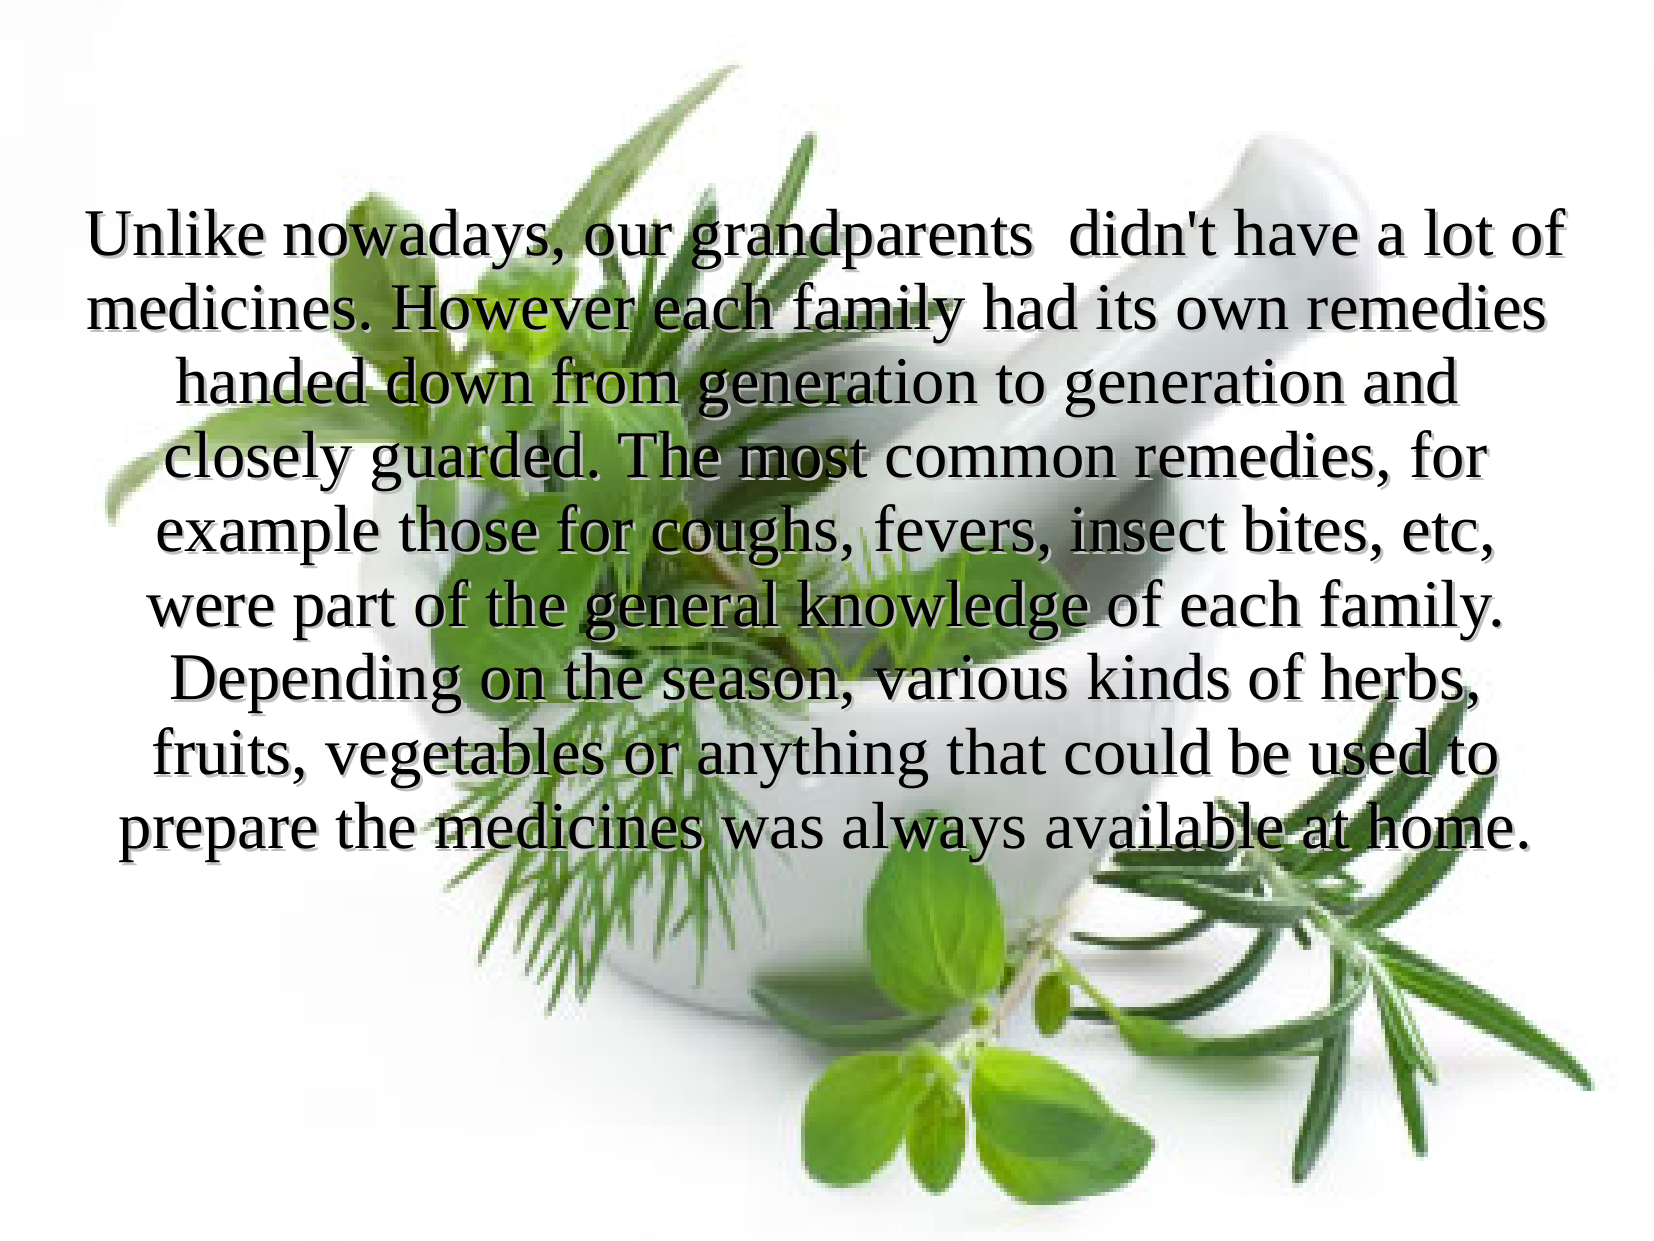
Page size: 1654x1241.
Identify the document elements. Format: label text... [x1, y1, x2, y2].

subtitle Unlike nowadays, our grandparents didn't have a lot of medicines. However each family had its own remedies handed down from generation to generation and closely guarded. The most common remedies, for example those for coughs, fevers, insect bites, etc, were part of the general knowledge of each family. Depending on the season, various kinds of herbs, fruits, vegetables or anything that could be used to prepare the medicines was always available at home. [82, 10, 1571, 1048]
picture [0, 0, 1654, 1241]
